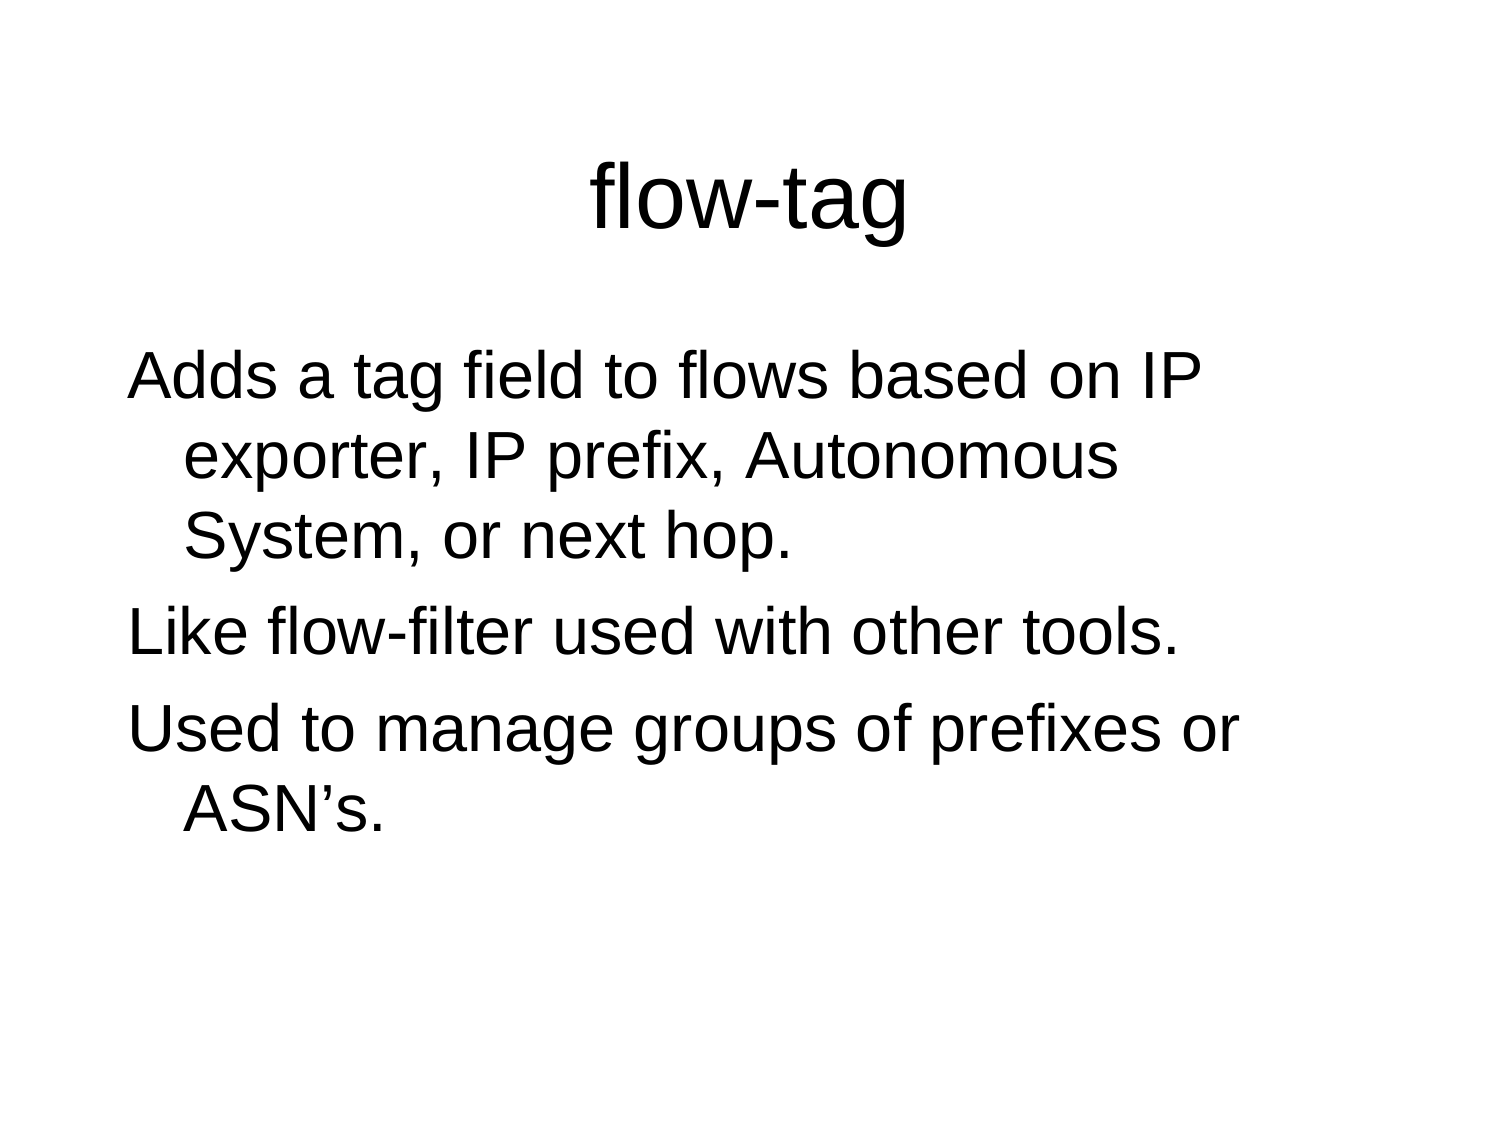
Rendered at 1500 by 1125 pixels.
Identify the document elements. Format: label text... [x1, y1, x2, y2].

list Adds a tag field to flows based on IP exporter, IP prefix, Autonomous System, or next hop. Like flow-filter used with other tools. Used to manage groups of prefixes or ASN’s. [112, 324, 1388, 1000]
title flow-tag [112, 99, 1388, 288]
